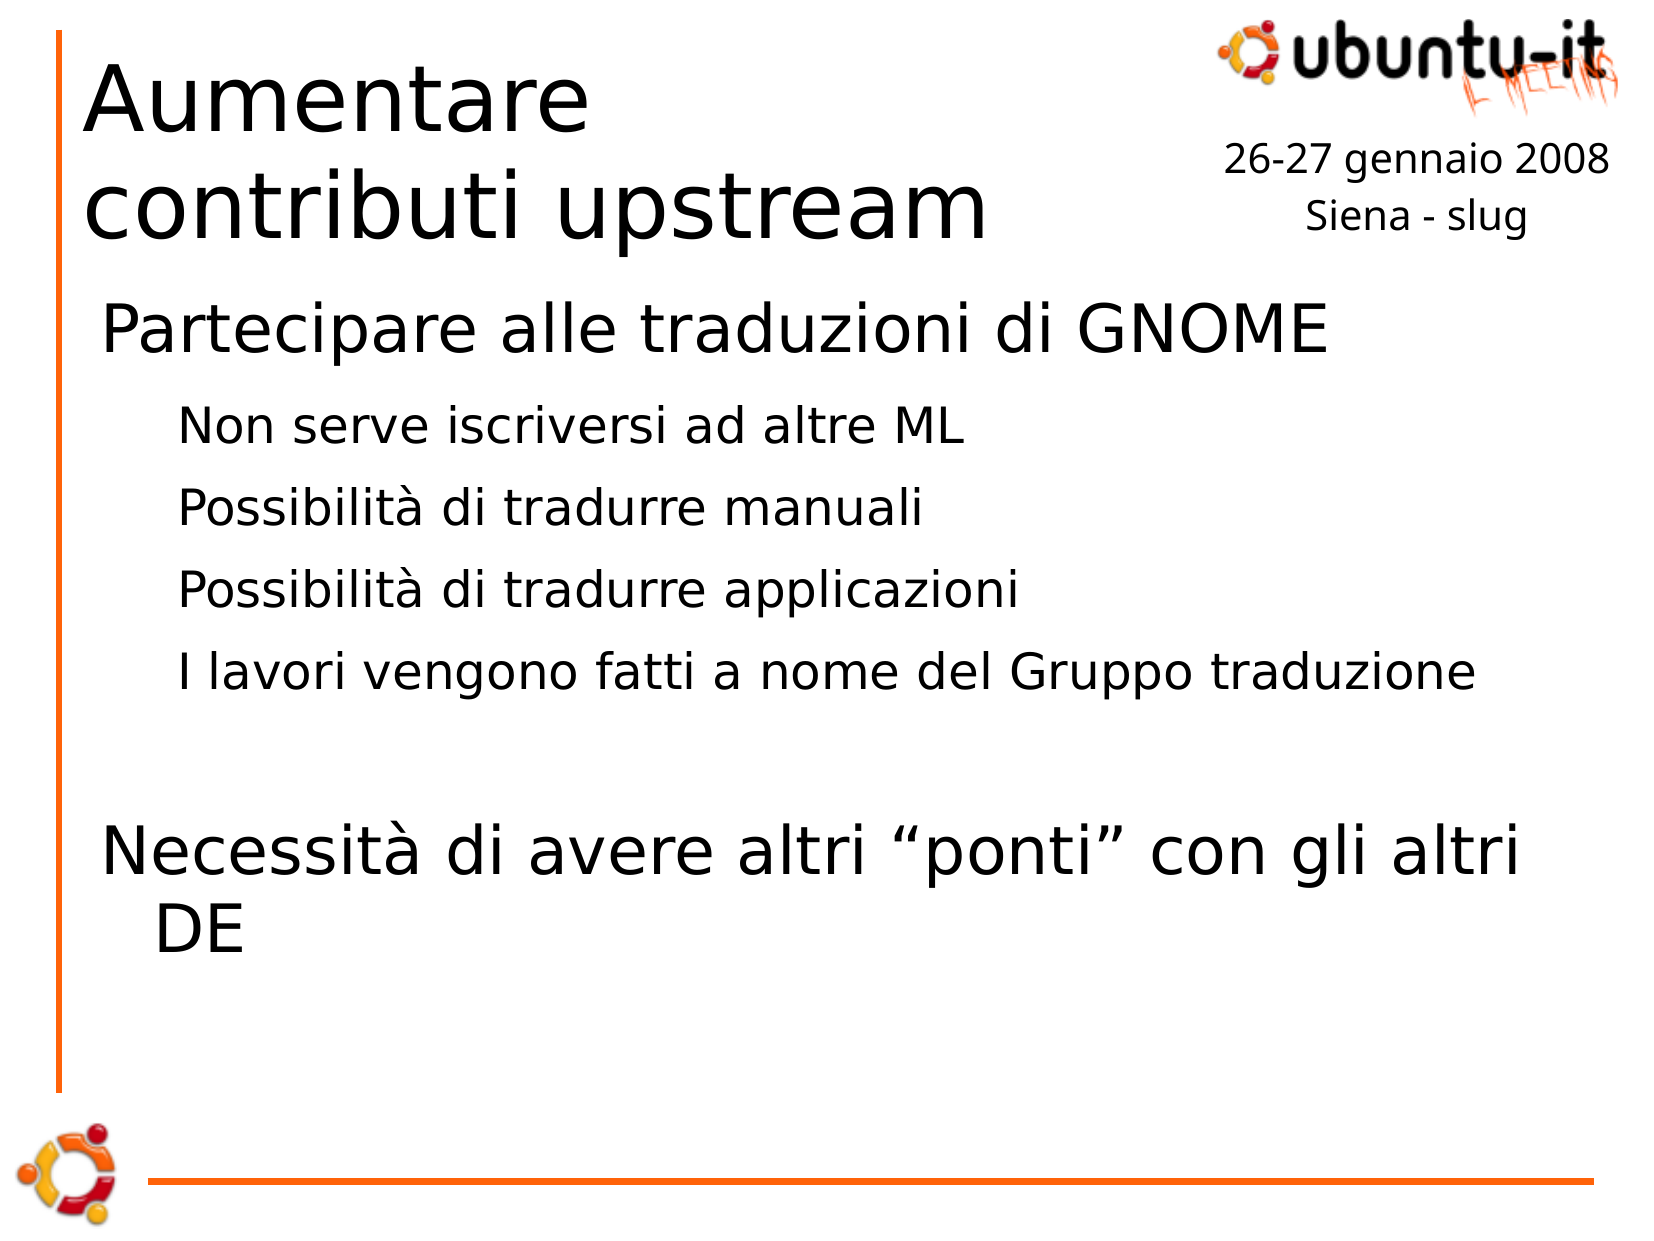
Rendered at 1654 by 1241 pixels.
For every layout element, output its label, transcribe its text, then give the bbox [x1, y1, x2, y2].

picture [14, 1122, 119, 1229]
title Aumentare contributi upstream [82, 45, 1571, 261]
list Partecipare alle traduzioni di GNOME Non serve iscriversi ad altre ML Possibilità di tradurre manuali Possibilità di tradurre applicazioni I lavori vengono fatti a nome del Gruppo traduzione Necessità di avere altri “ponti” con gli altri DE [82, 290, 1595, 1094]
picture [1210, 19, 1628, 119]
